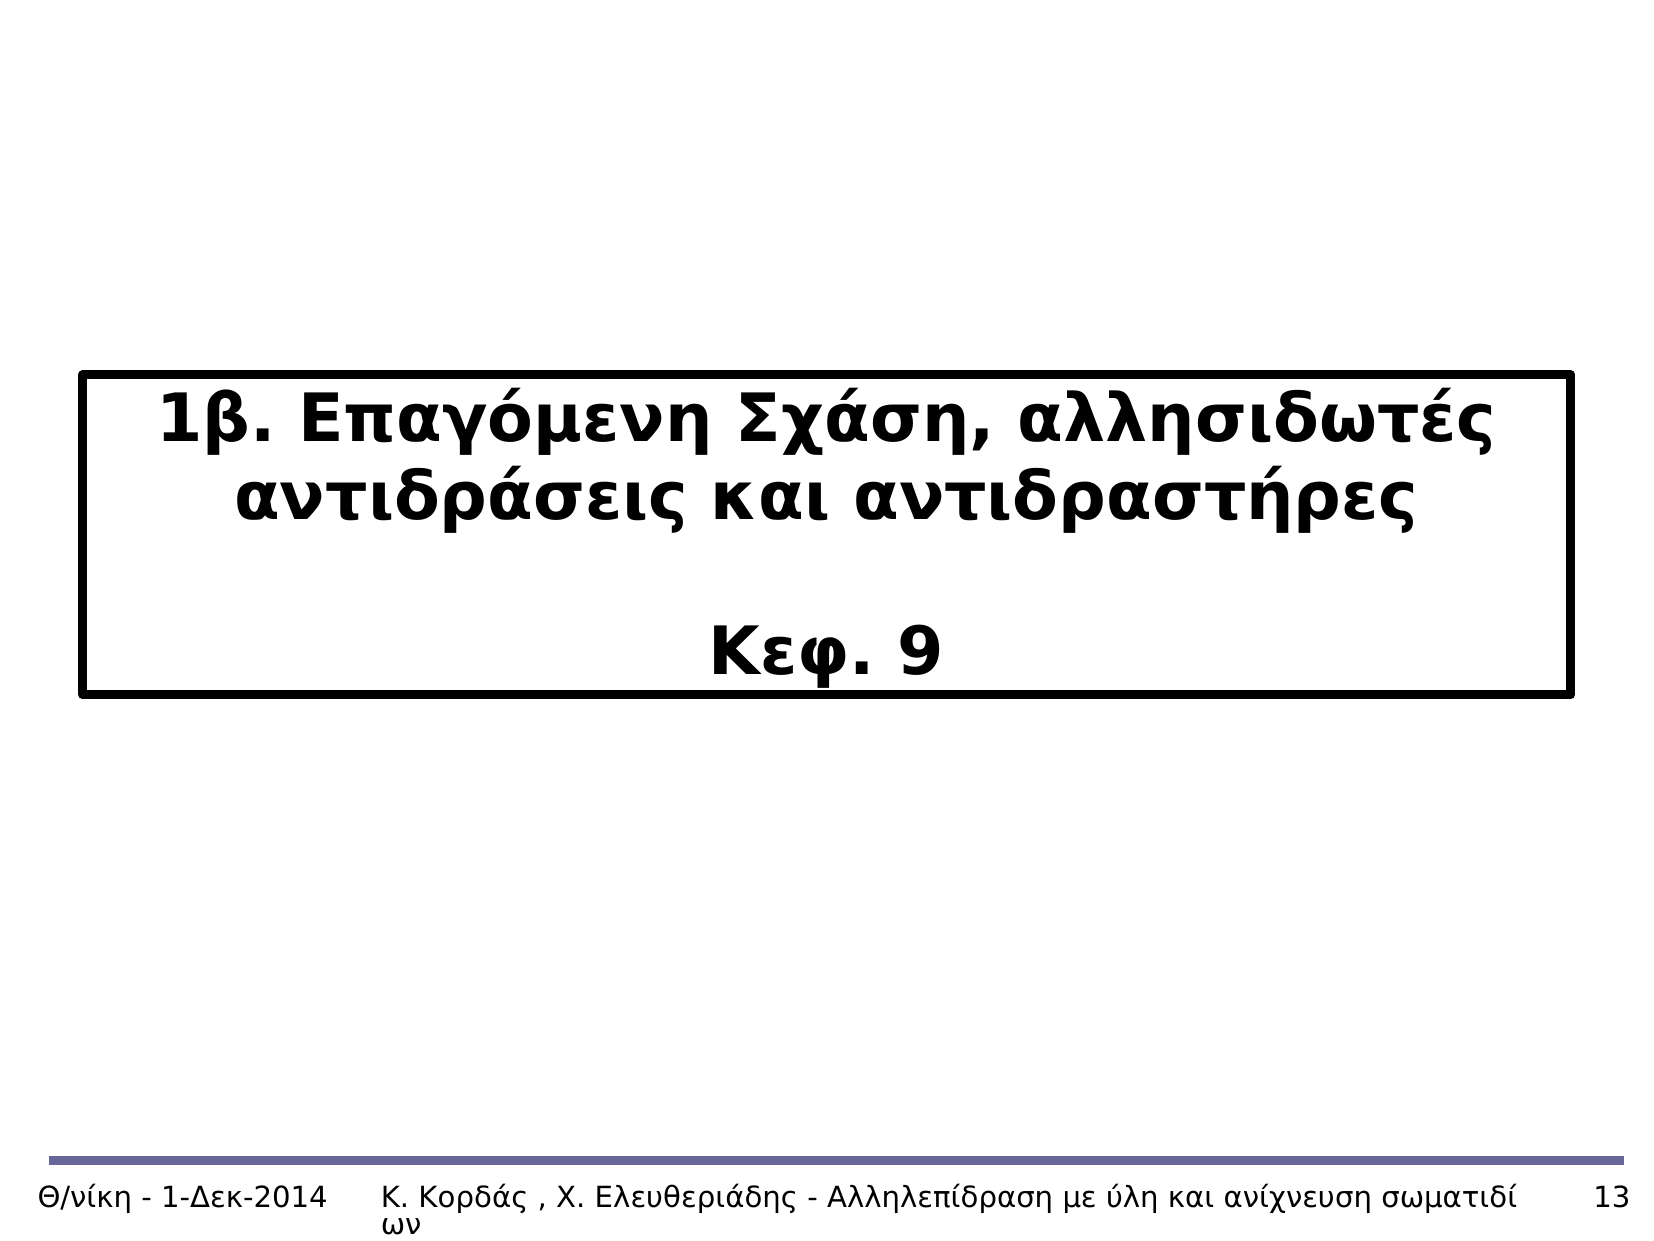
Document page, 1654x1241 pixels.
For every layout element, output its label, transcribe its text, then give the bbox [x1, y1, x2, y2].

subtitle 1β. Επαγόμενη Σχάση, αλλησιδωτές αντιδράσεις και αντιδραστήρες Κεφ. 9 [82, 374, 1571, 695]
